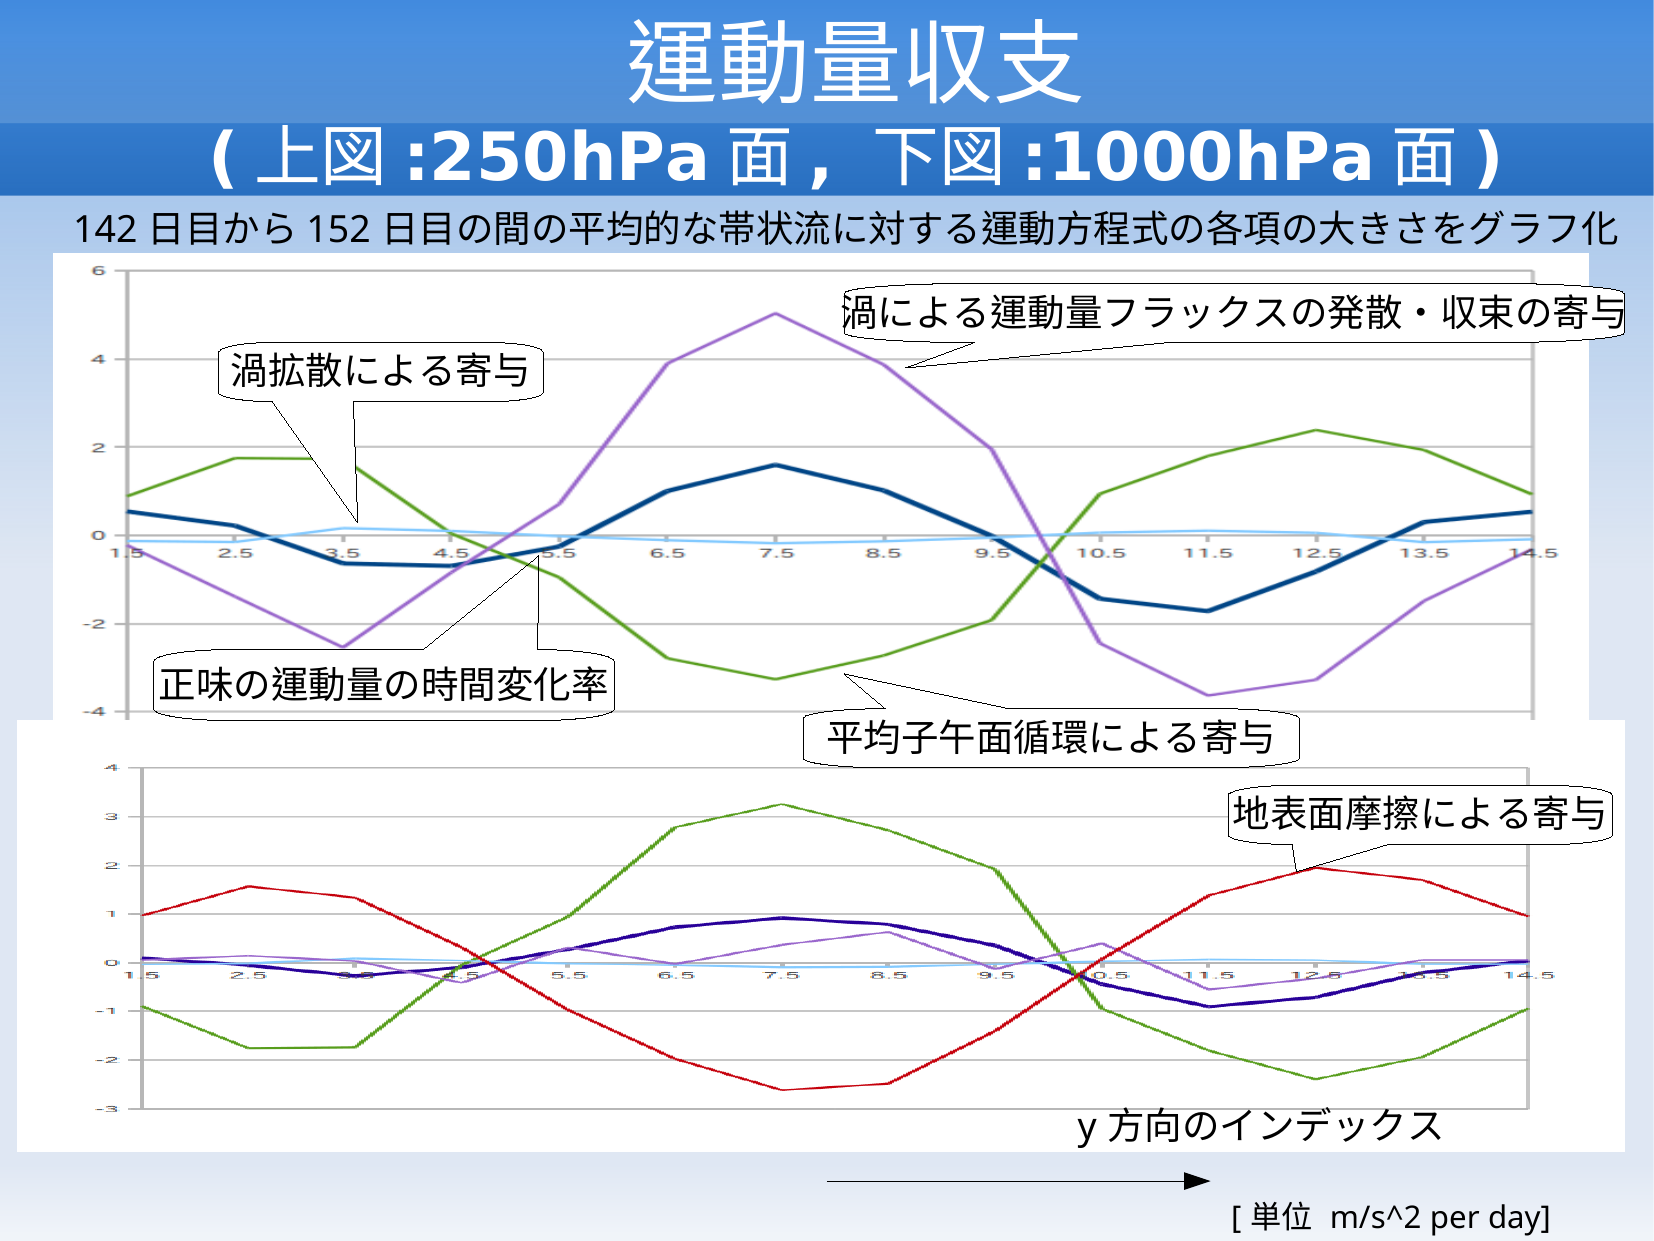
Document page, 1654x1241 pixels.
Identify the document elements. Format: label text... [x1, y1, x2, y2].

title 運動量収支 (上図:250hPa面, 下図:1000hPa面) [59, 7, 1654, 200]
text_box 正味の運動量の時間変化率 [153, 609, 615, 721]
text_box 渦による運動量フラックスの発散・収束の寄与 [844, 283, 1625, 368]
text_box [単位 m/s^2 per day] [1216, 1187, 1654, 1241]
text_box y方向のインデックス [1062, 1092, 1654, 1241]
text_box 地表面摩擦による寄与 [1228, 785, 1613, 872]
text_box 平均子午面循環による寄与 [803, 673, 1300, 768]
text_box 渦拡散による寄与 [218, 342, 544, 523]
picture [0, 0, 1654, 1241]
text_box 142日目から152日目の間の平均的な帯状流に対する運動方程式の各項の大きさをグラフ化 [58, 195, 1642, 609]
